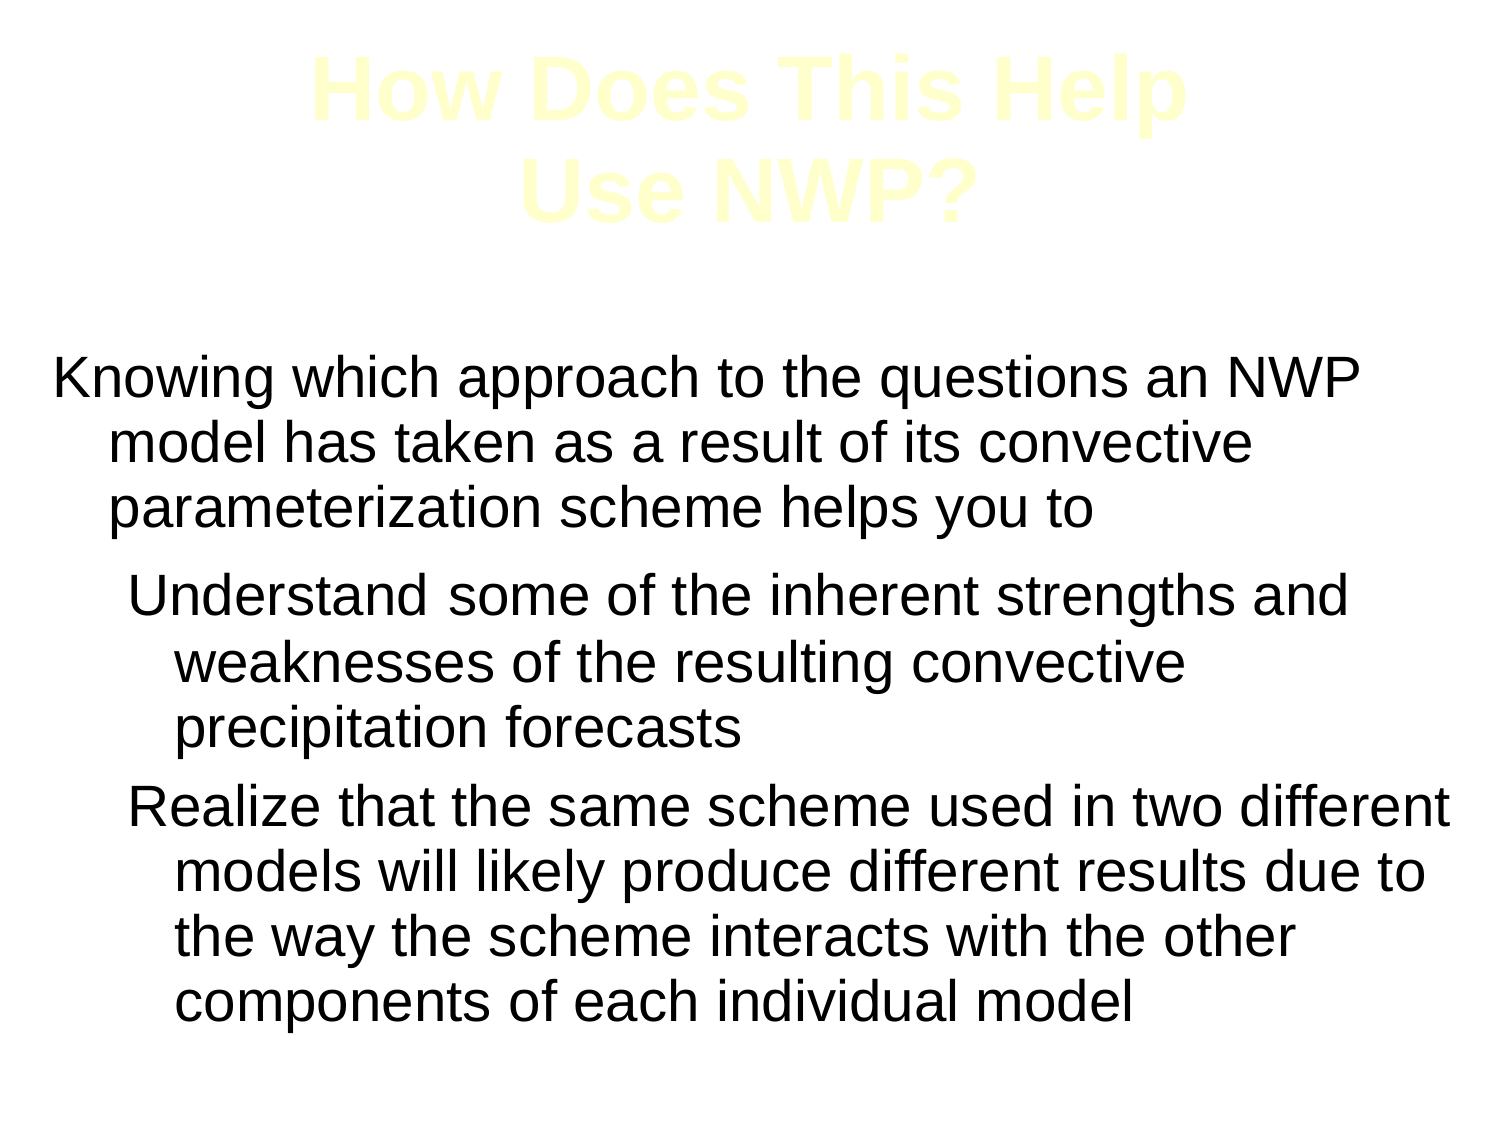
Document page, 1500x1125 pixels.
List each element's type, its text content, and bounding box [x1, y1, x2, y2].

title How Does This Help Use NWP? [112, 14, 1388, 250]
list Knowing which approach to the questions an NWP model has taken as a result of its convective parameterization scheme helps you to Understand some of the inherent strengths and weaknesses of the resulting convective precipitation forecasts Realize that the same scheme used in two different models will likely produce different results due to the way the scheme interacts with the other components of each individual model [37, 337, 1500, 1092]
